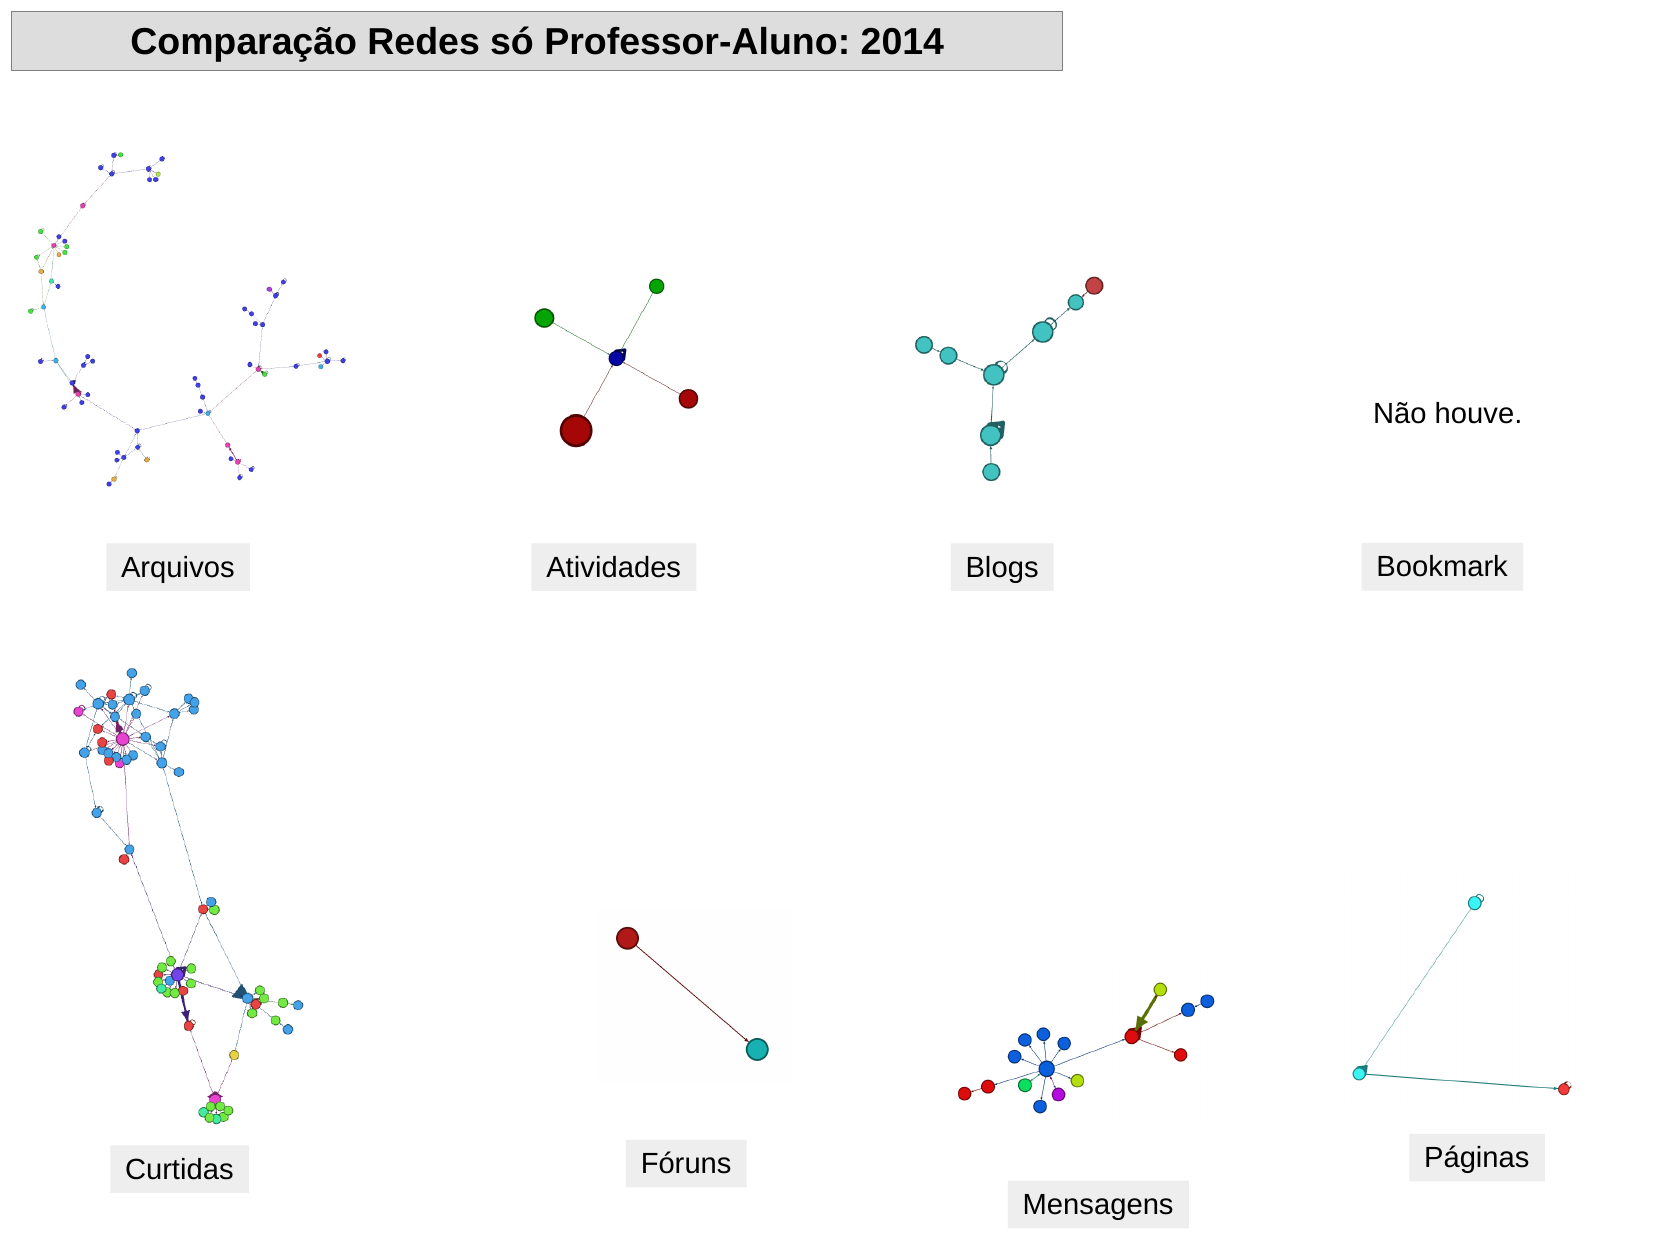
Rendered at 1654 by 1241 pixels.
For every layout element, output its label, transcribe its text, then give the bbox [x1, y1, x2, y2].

text_box Atividades [531, 543, 696, 591]
text_box Fóruns [625, 1139, 747, 1188]
text_box Comparação Redes só Professor-Aluno: 2014 [11, 11, 1063, 71]
text_box Arquivos [106, 543, 250, 591]
picture [595, 909, 792, 1084]
text_box Mensagens [1007, 1180, 1189, 1229]
picture [1331, 873, 1583, 1111]
picture [39, 661, 319, 1135]
picture [507, 259, 747, 473]
picture [891, 247, 1123, 497]
picture [944, 968, 1230, 1123]
text_box Blogs [950, 543, 1054, 591]
picture [13, 141, 355, 497]
text_box Páginas [1409, 1133, 1545, 1182]
text_box Bookmark [1361, 542, 1524, 591]
text_box Não houve. [1358, 389, 1538, 438]
text_box Curtidas [110, 1145, 249, 1193]
